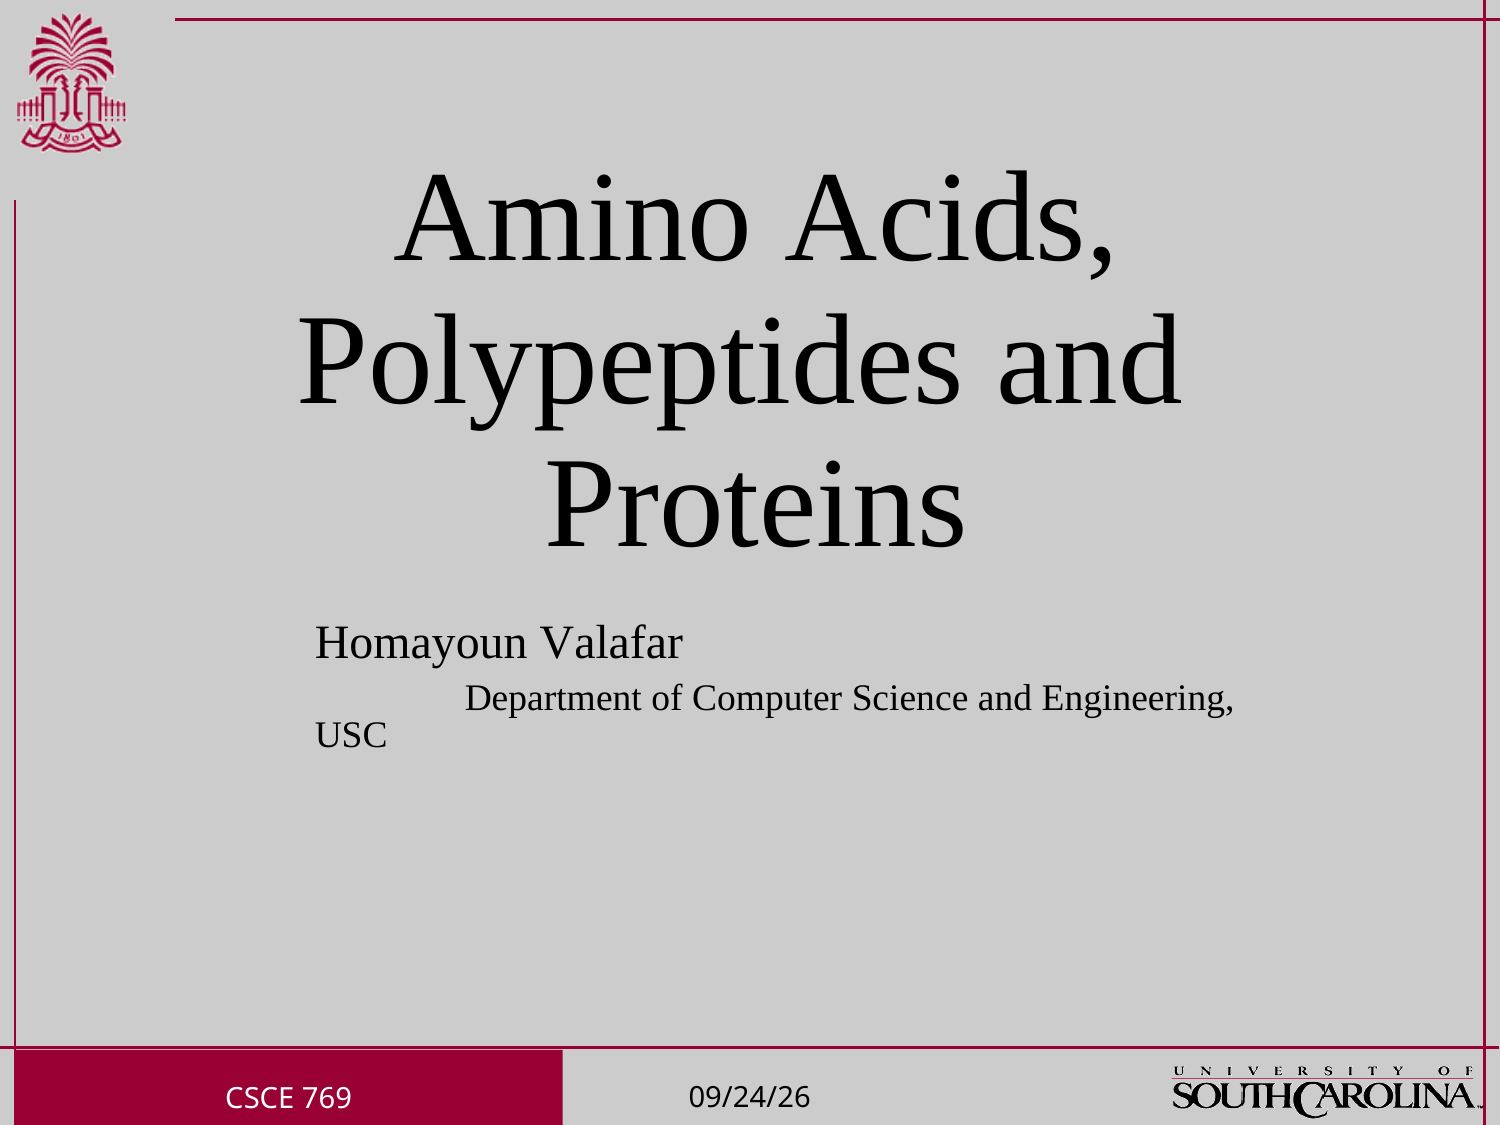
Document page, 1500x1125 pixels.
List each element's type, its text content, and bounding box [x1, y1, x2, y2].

picture [12, 12, 131, 155]
title Amino Acids, Polypeptides and Proteins [200, 137, 1313, 583]
subtitle Homayoun Valafar Department of Computer Science and Engineering, USC [225, 612, 1276, 1125]
picture [1276, 1049, 1483, 1125]
